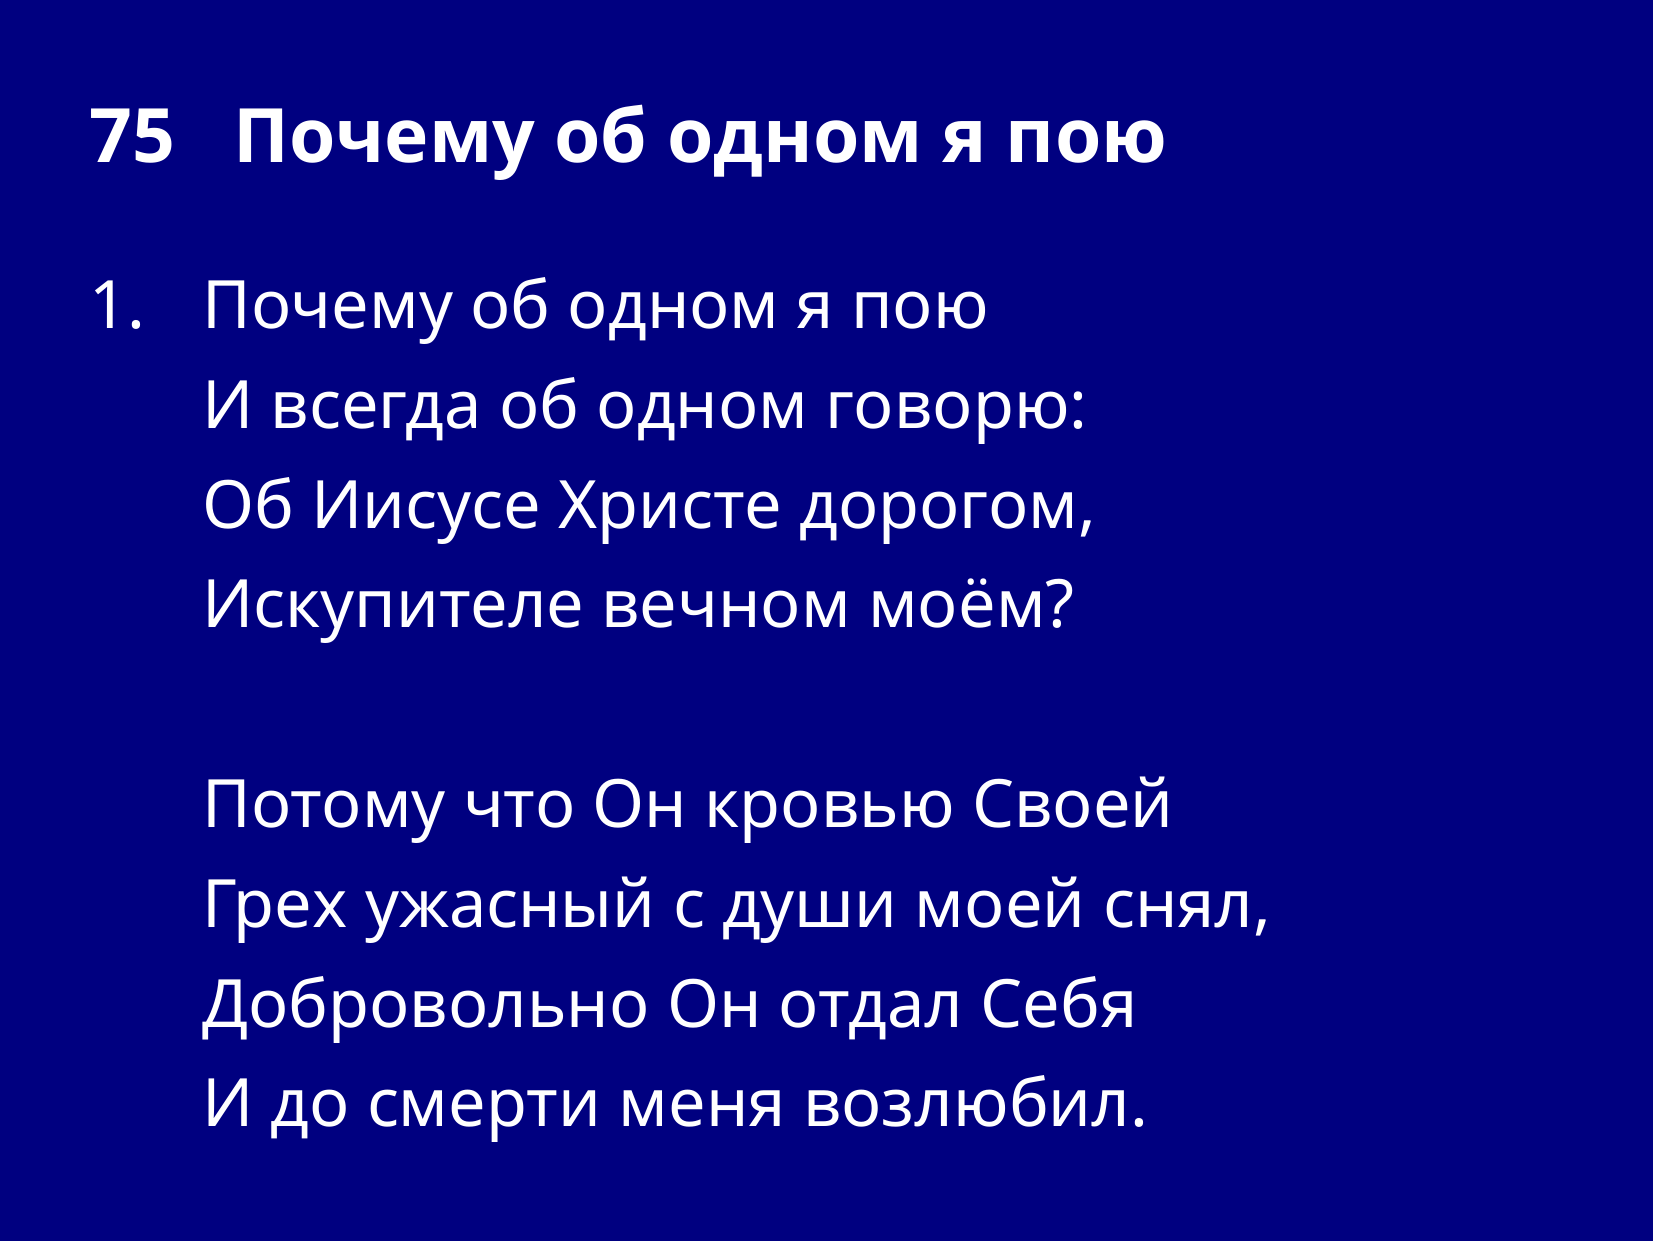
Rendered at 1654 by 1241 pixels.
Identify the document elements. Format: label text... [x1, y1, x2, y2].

text_box 1. Почему об одном я пою И всегда об одном говорю: Об Иисусе Христе дорогом, Искупителе вечном моём? Потому что Он кровью Своей Грех ужасный с души моей снял, Добровольно Он отдал Себя И до смерти меня возлюбил. [75, 188, 1576, 1163]
text_box 75 Почему об одном я пою [75, 75, 1576, 188]
